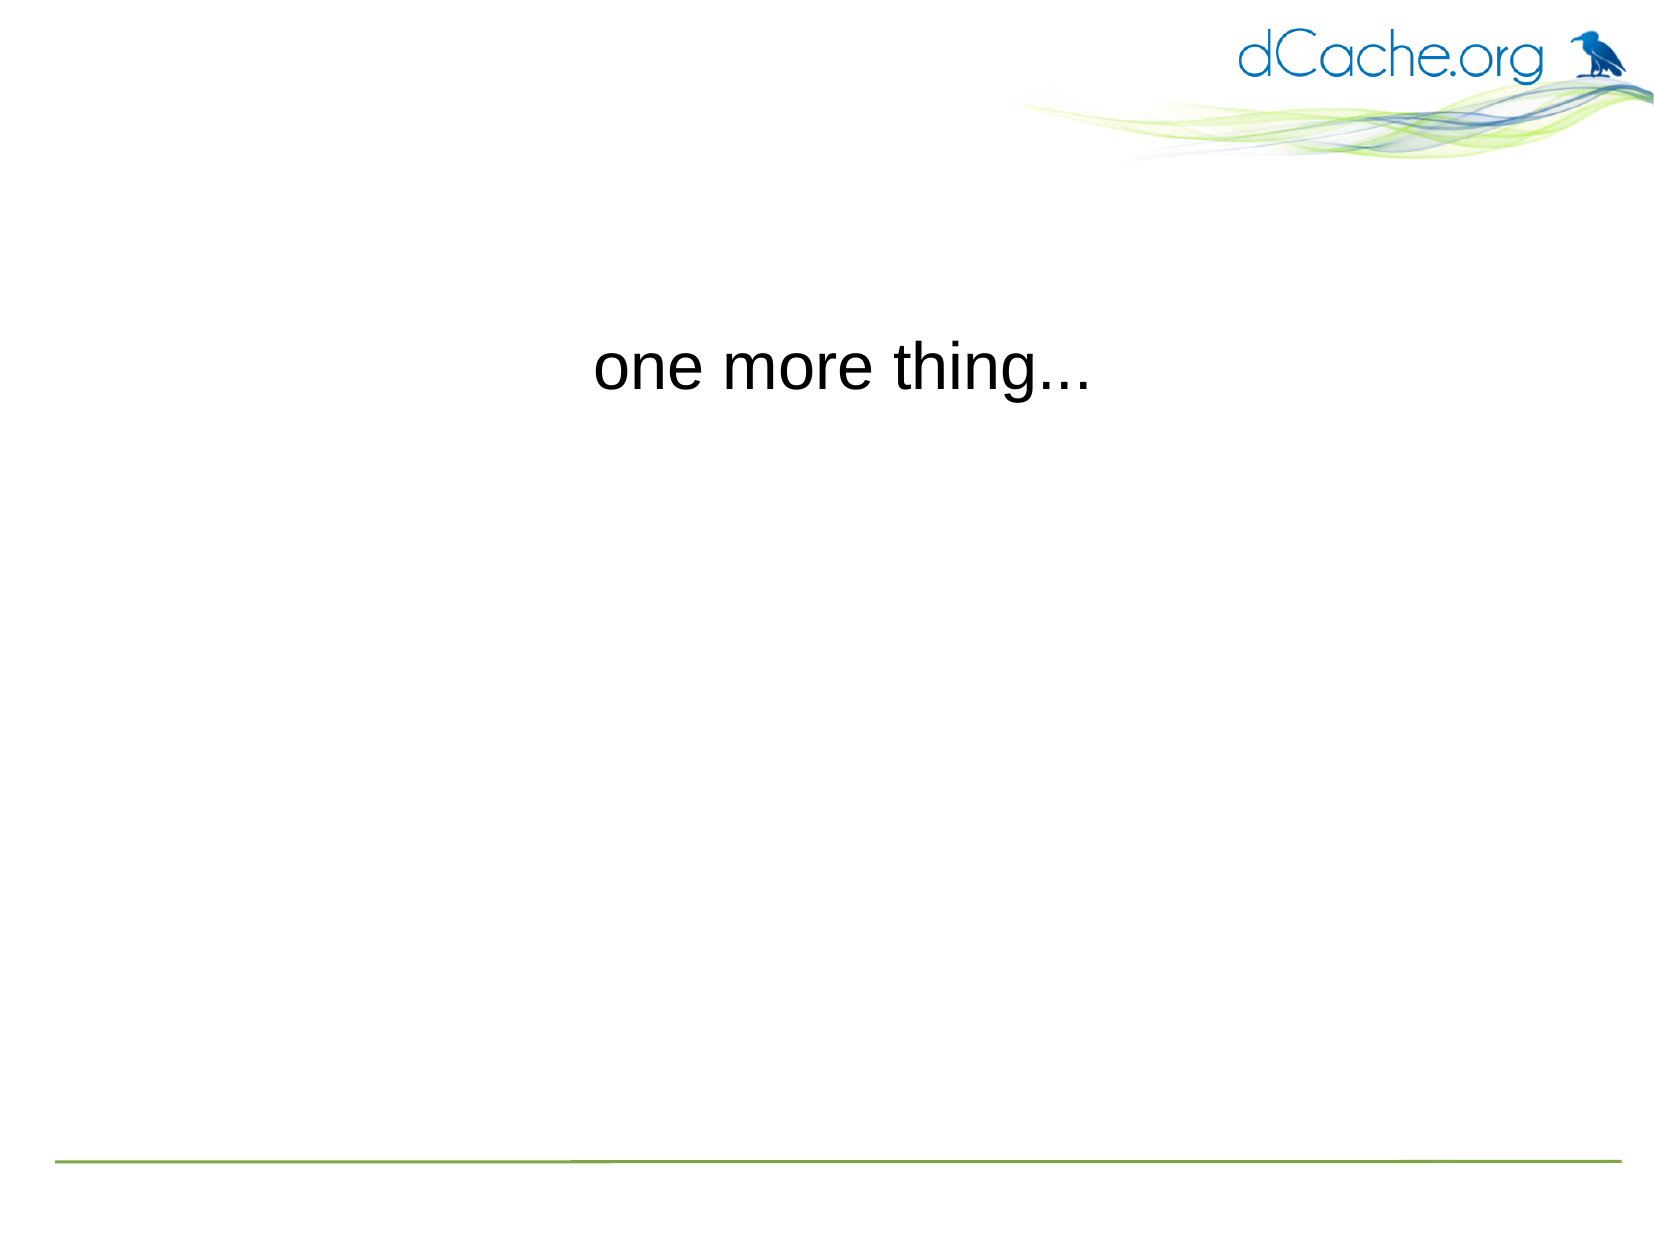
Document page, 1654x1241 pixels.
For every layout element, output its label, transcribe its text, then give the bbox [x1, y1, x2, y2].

subtitle one more thing... [82, 158, 1605, 575]
picture [956, 16, 1654, 169]
